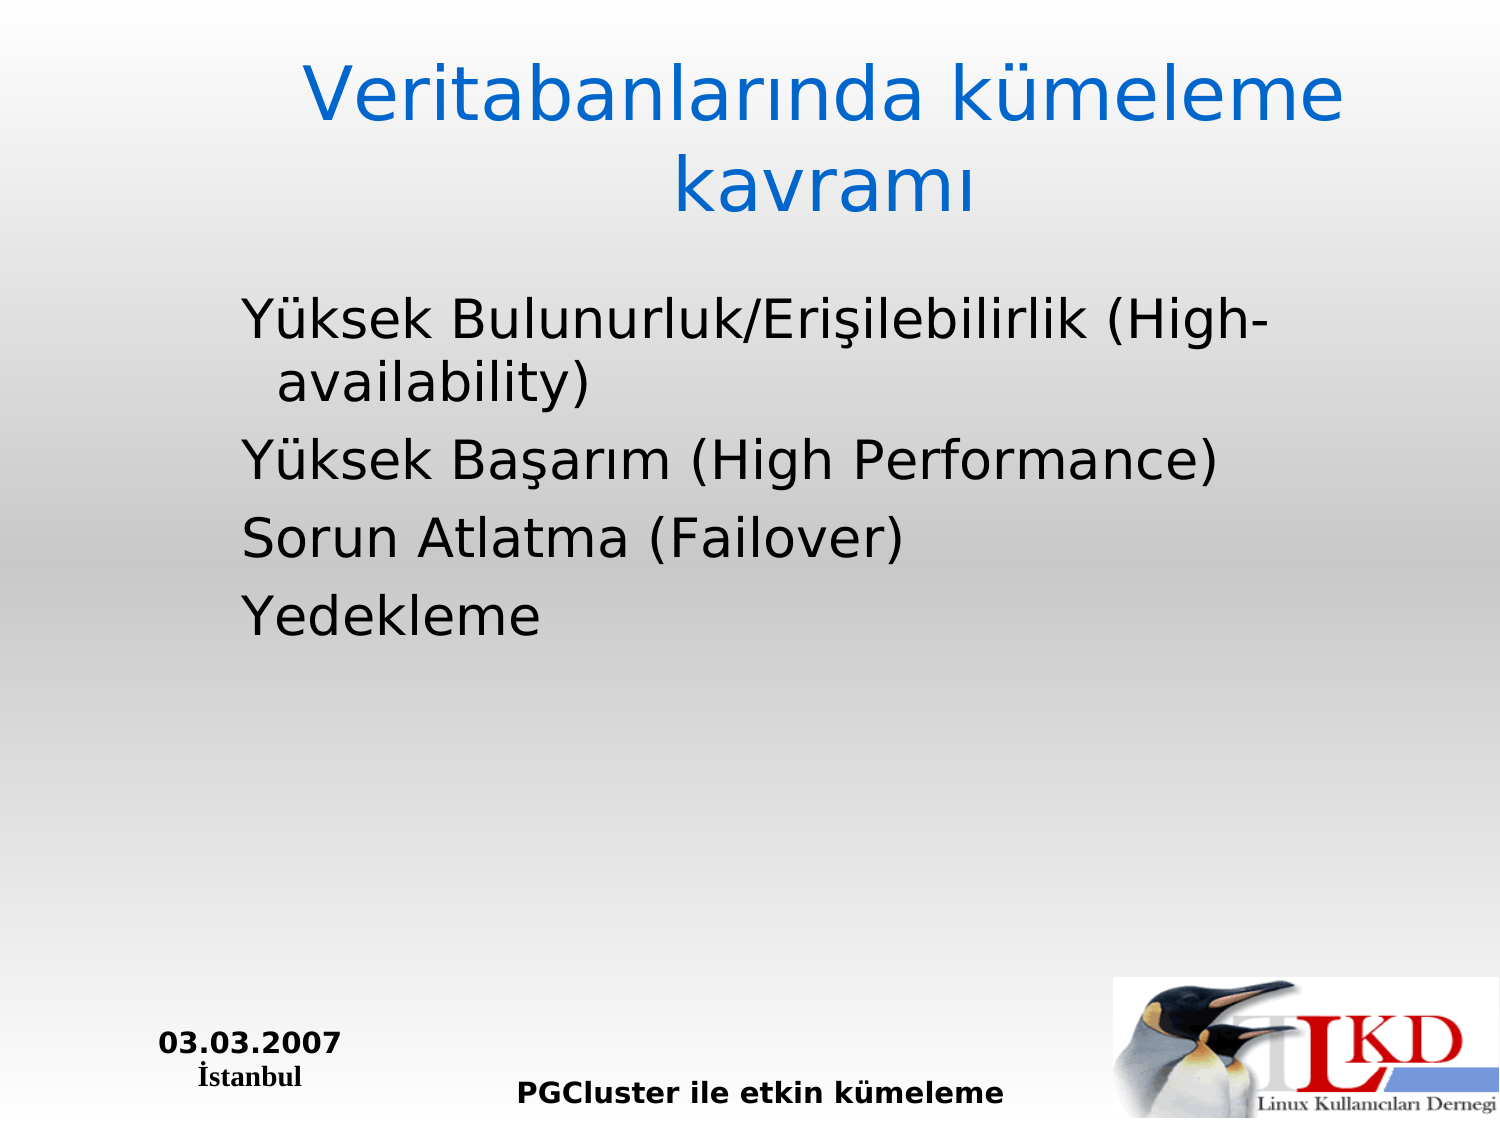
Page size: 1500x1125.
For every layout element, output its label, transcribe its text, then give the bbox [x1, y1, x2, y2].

title Veritabanlarında kümeleme kavramı [224, 43, 1425, 237]
picture [1113, 977, 1499, 1118]
list Yüksek Bulunurluk/Erişilebilirlik (High-availability) Yüksek Başarım (High Performance) Sorun Atlatma (Failover) Yedekleme [190, 280, 1416, 802]
